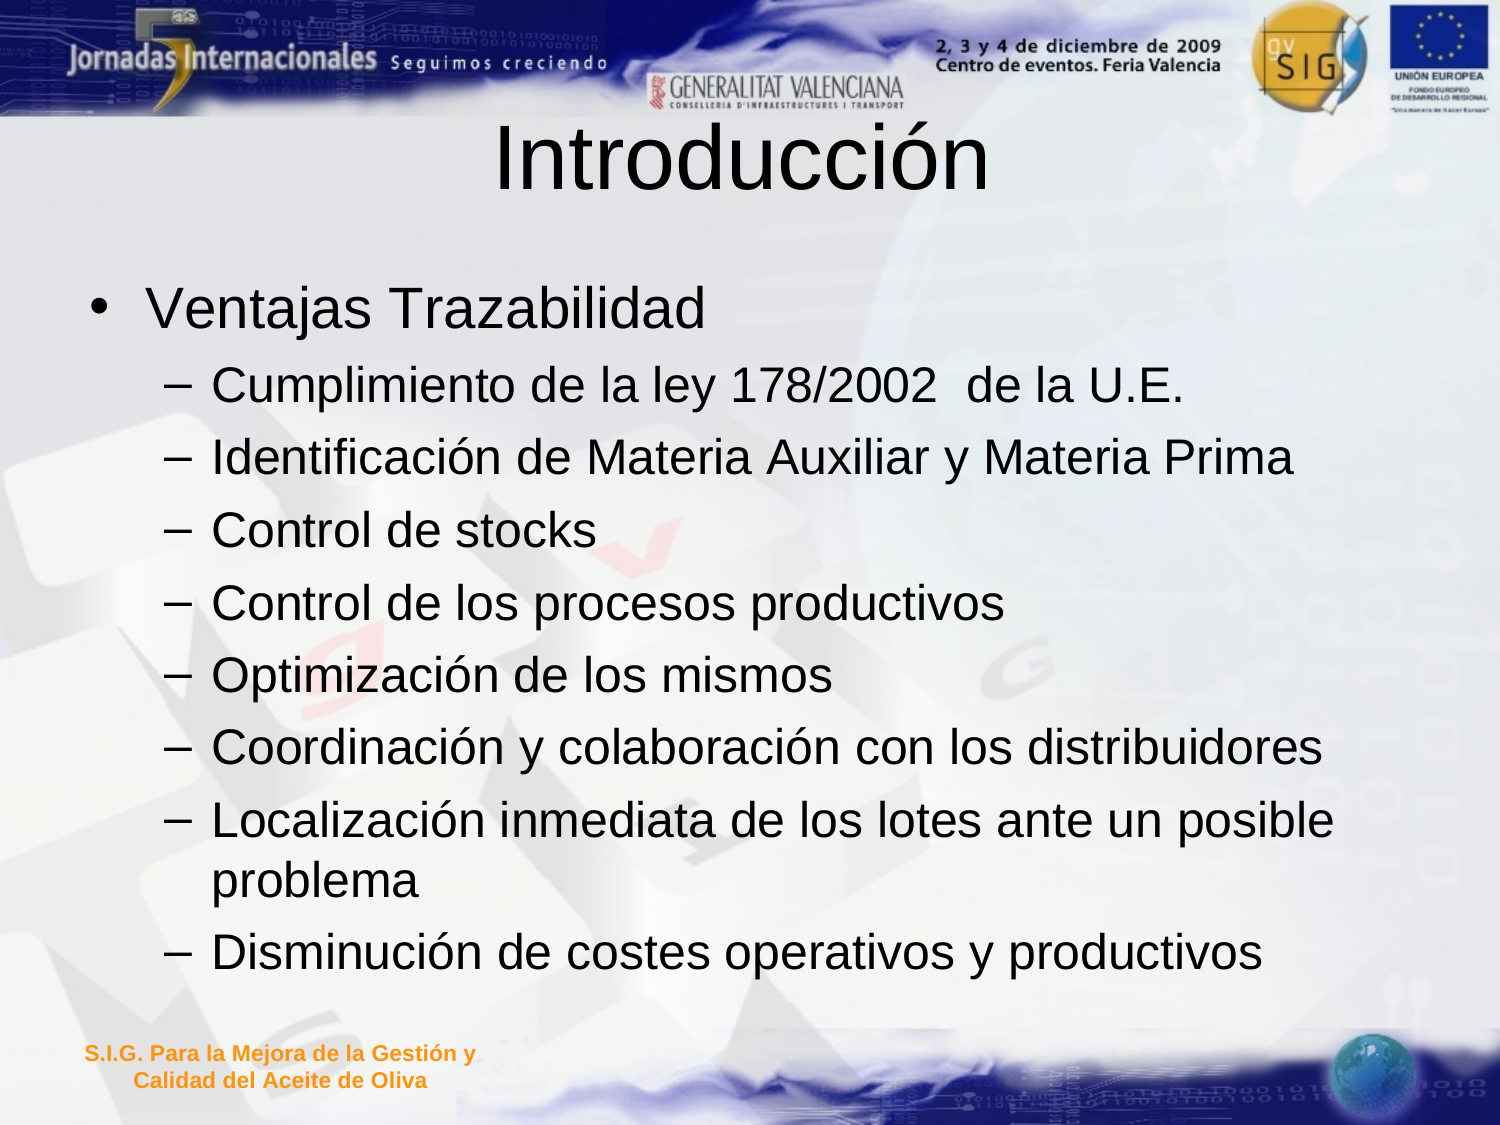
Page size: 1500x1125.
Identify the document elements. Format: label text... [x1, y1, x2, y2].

title Introducción [67, 59, 1418, 247]
title S.I.G. Para la Mejora de la Gestión y Calidad del Aceite de Oliva [59, 1003, 502, 1125]
list Ventajas Trazabilidad Cumplimiento de la ley 178/2002 de la U.E. Identificación de Materia Auxiliar y Materia Prima Control de stocks Control de los procesos productivos Optimización de los mismos Coordinación y colaboración con los distribuidores Localización inmediata de los lotes ante un posible problema Disminución de costes operativos y productivos [75, 262, 1426, 1061]
picture [0, 0, 1500, 1125]
